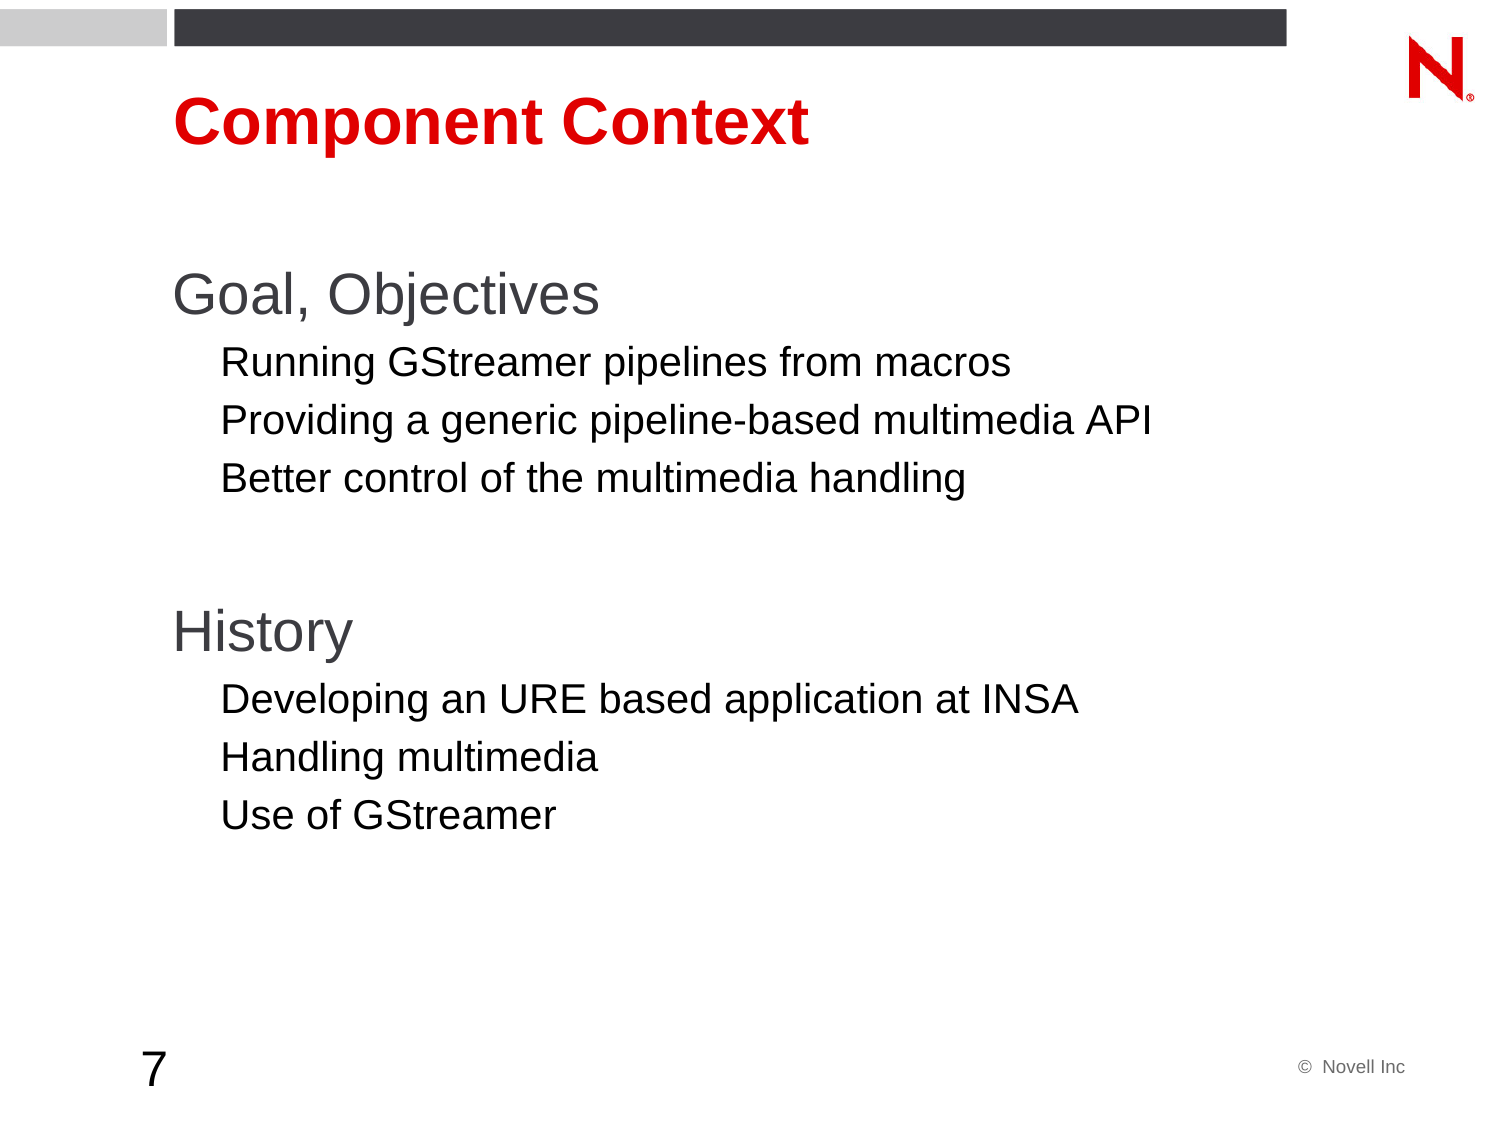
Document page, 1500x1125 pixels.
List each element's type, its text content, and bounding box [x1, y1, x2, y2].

list Goal, Objectives Running GStreamer pipelines from macros Providing a generic pipeline-based multimedia API Better control of the multimedia handling History Developing an URE based application at INSA Handling multimedia Use of GStreamer [172, 246, 1413, 977]
picture [1404, 32, 1477, 105]
title Component Context [173, 41, 1395, 205]
